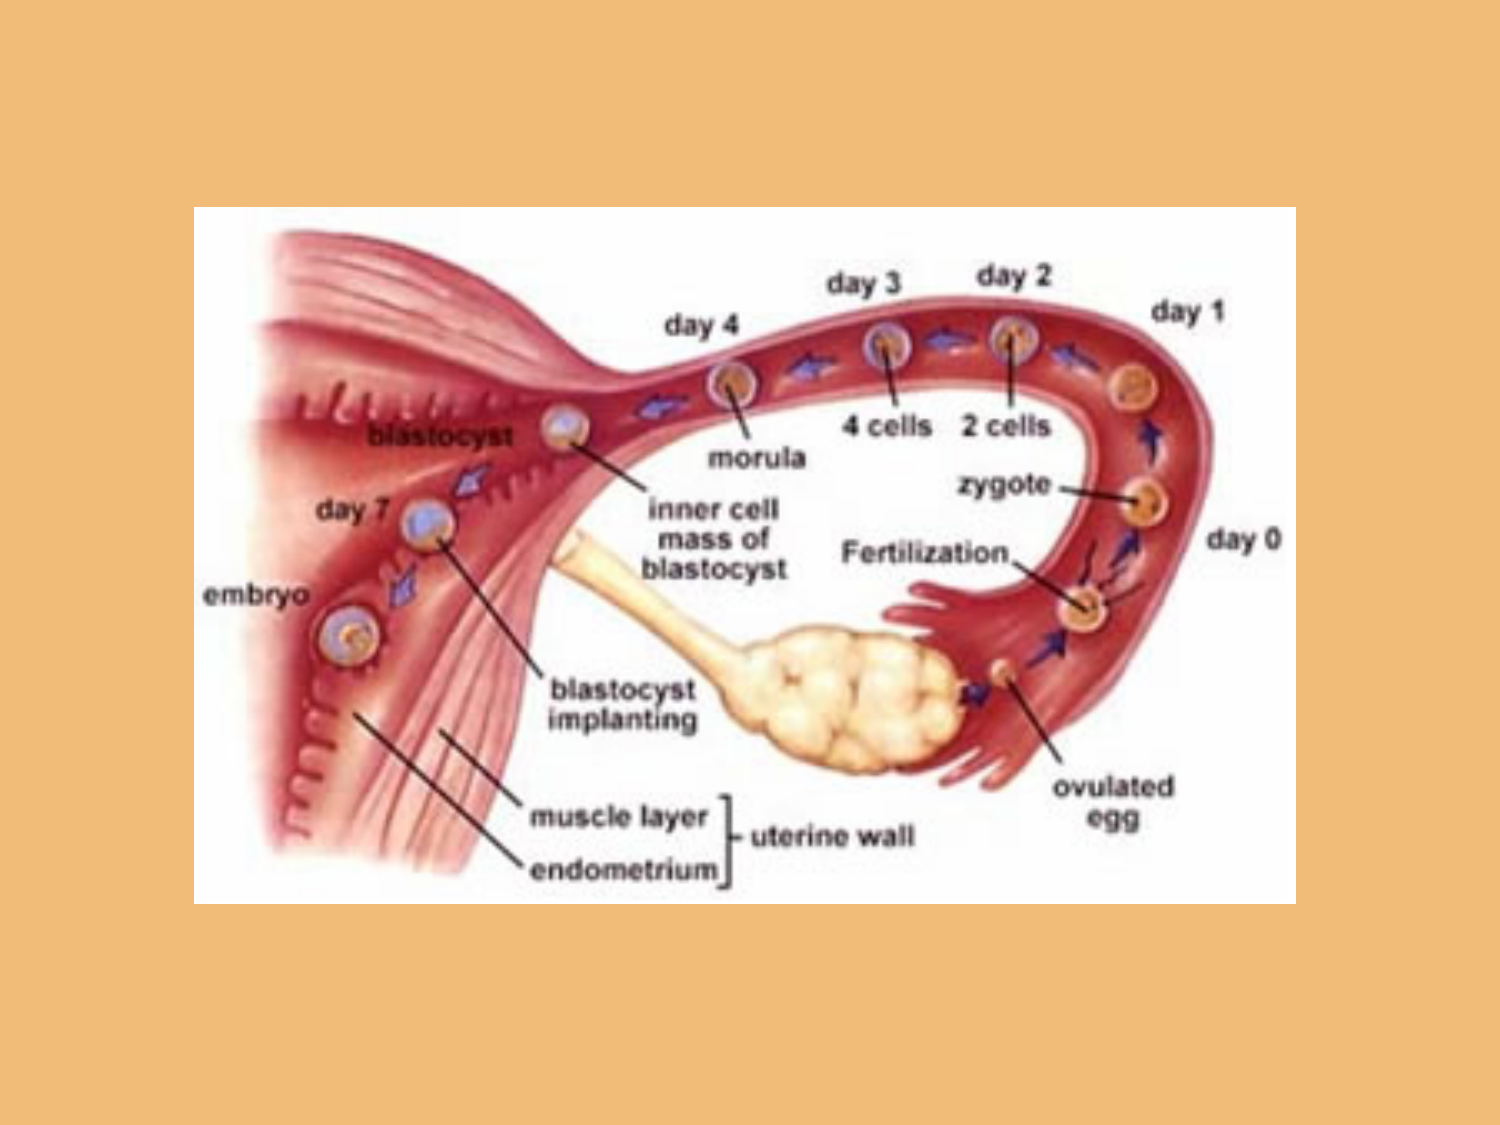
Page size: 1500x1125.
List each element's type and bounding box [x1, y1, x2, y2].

picture [194, 207, 1296, 904]
